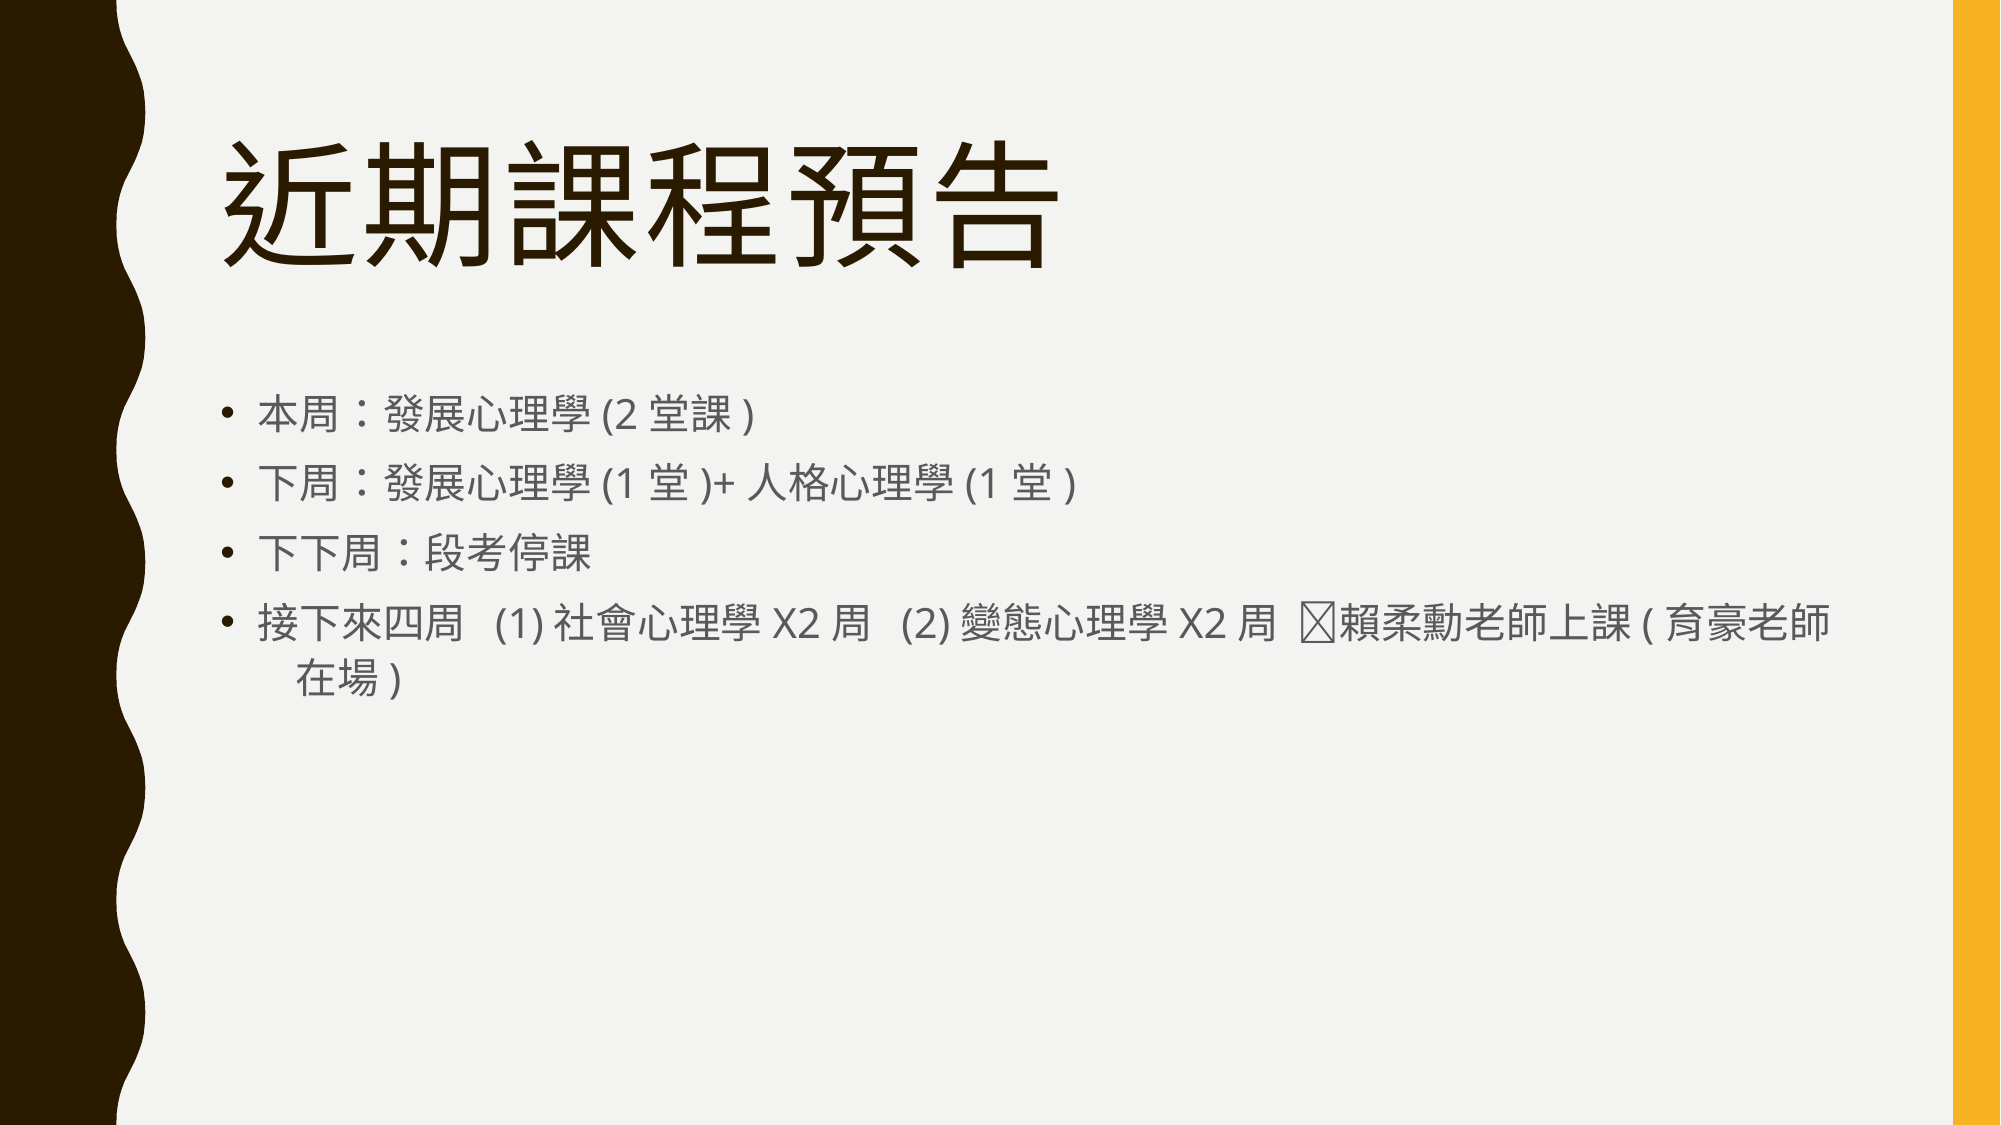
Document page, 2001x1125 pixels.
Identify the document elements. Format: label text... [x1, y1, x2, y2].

list 本周：發展心理學(2堂課) 下周：發展心理學(1堂)+人格心理學(1堂) 下下周：段考停課 接下來四周 (1)社會心理學X2周 (2)變態心理學X2周 賴柔勳老師上課(育豪老師在場) [205, 375, 1876, 965]
title 近期課程預告 [205, 130, 1876, 375]
